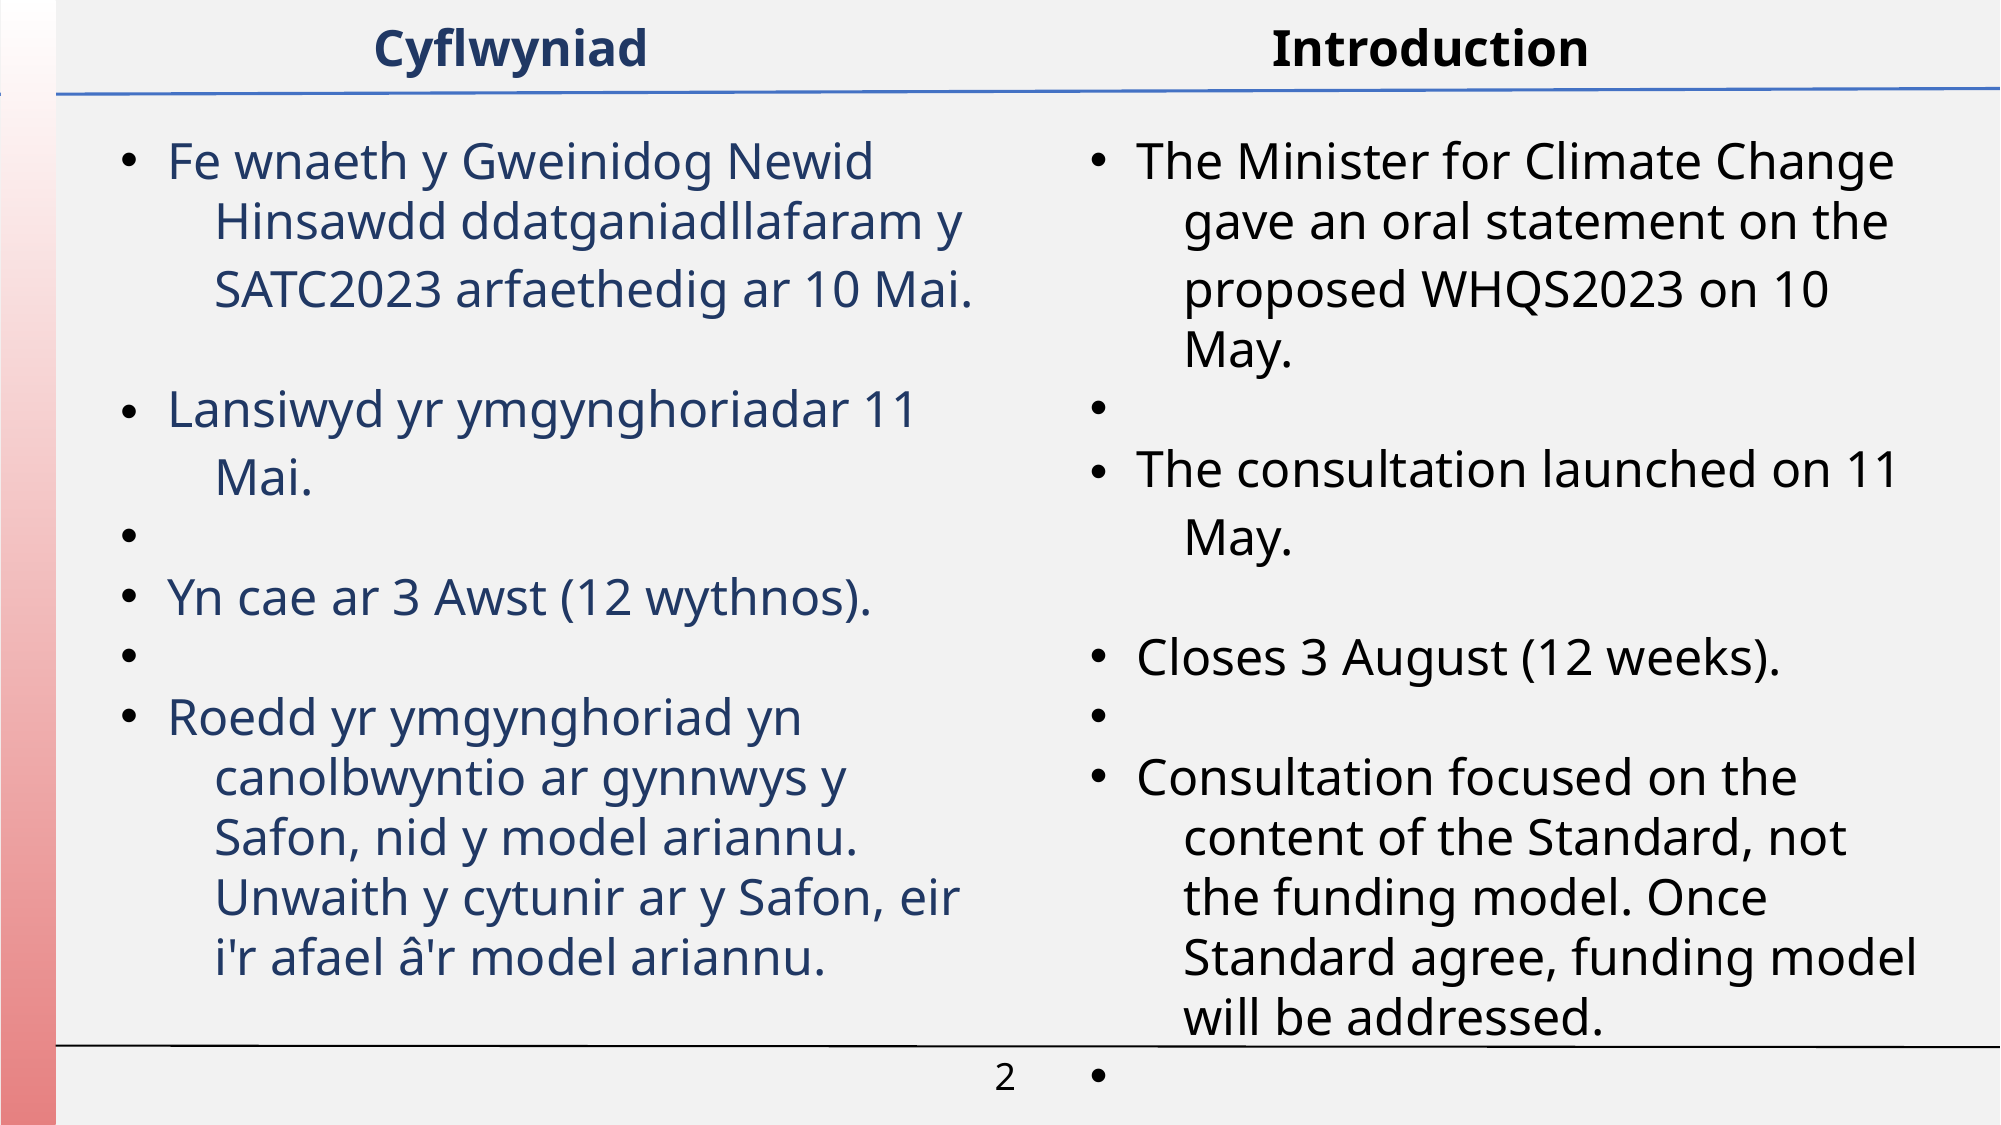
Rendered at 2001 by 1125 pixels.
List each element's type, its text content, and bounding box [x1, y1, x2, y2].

text_box Cyflwyniad Introduction [307, 8, 1671, 85]
text_box [1, 0, 56, 1125]
text_box 2 [979, 1045, 1075, 1107]
text_box The Minister for Climate Change gave an oral statement on the proposed WHQS2023 on 10 May. The consultation launched on 11 May. Closes 3 August (12 weeks). Consultation focused on the content of the Standard, not the funding model. Once Standard agree, funding model will be addressed. [1074, 121, 1951, 1046]
text_box Fe wnaeth y Gweinidog Newid Hinsawdd ddatganiad llafar am y SATC2023 arfaethedig ar 10 Mai. Lansiwyd yr ymgynghoriad ar 11 Mai. Yn cae ar 3 Awst (12 wythnos). Roedd yr ymgynghoriad yn canolbwyntio ar gynnwys y Safon, nid y model ariannu. Unwaith y cytunir ar y Safon, eir i'r afael â'r model ariannu. [105, 121, 1000, 985]
